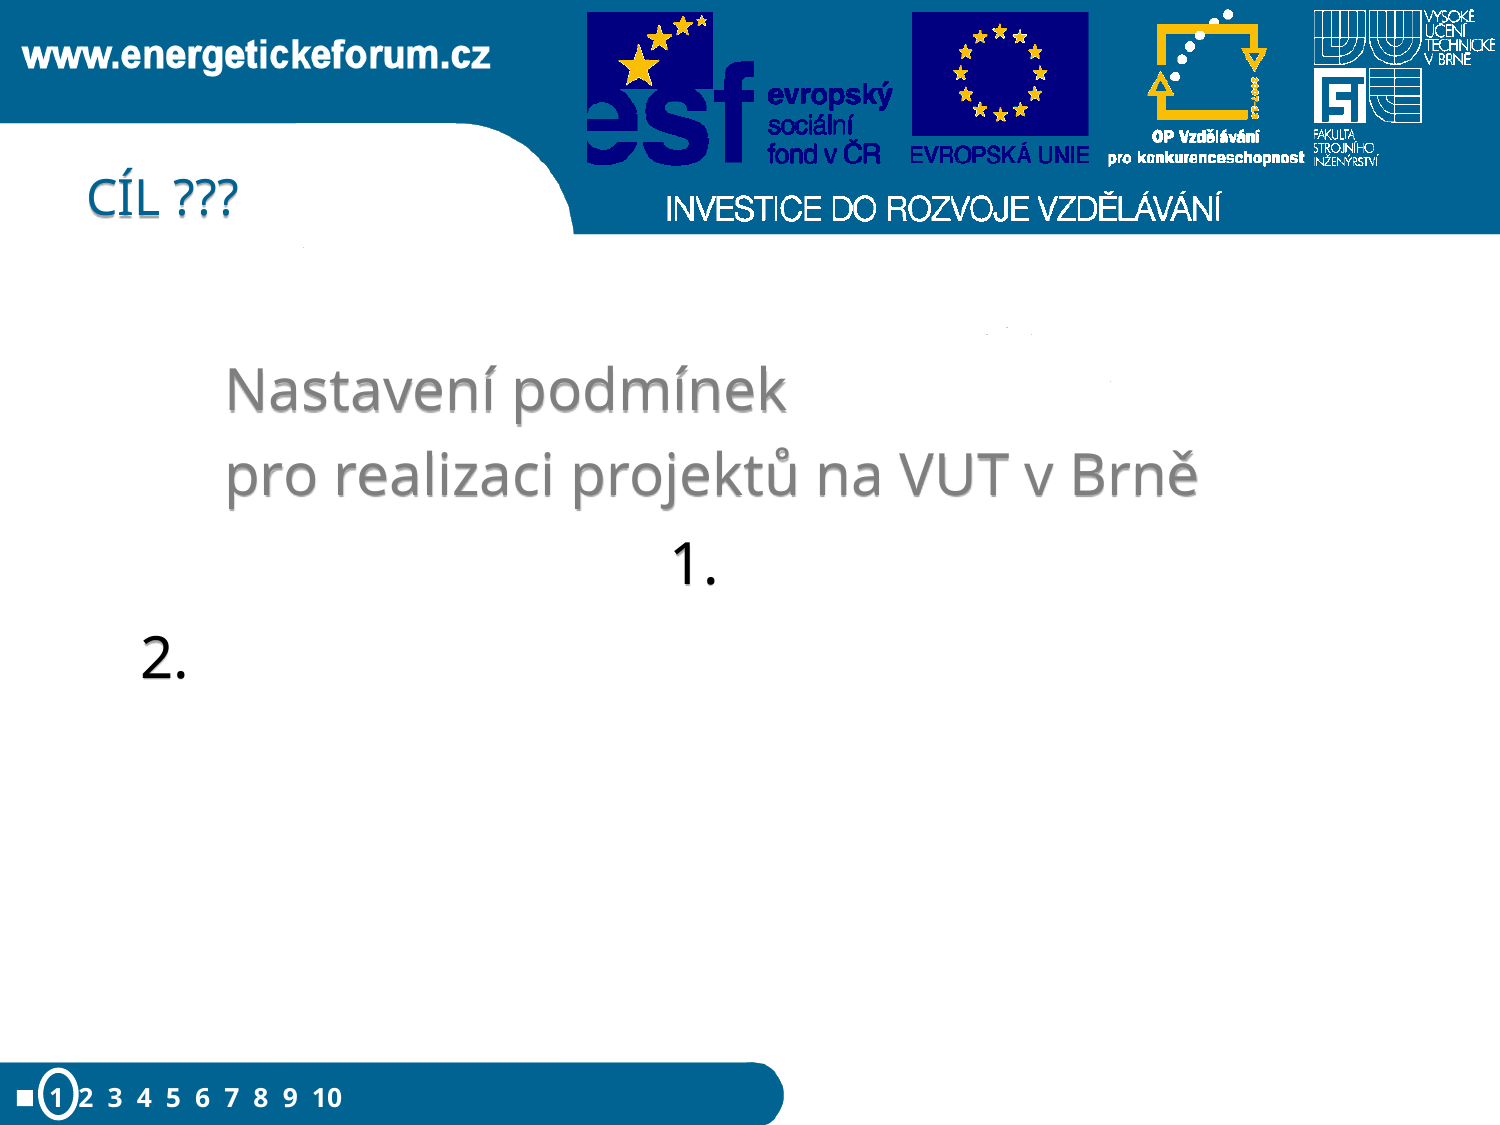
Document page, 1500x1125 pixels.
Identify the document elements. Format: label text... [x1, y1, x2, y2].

list Nastavení podmínek pro realizaci projektů na VUT v Brně [125, 345, 1476, 588]
text_box  1 2 3 4 5 6 7 8 9 10 [0, 1058, 775, 1125]
title CÍL ??? [58, 101, 1409, 290]
